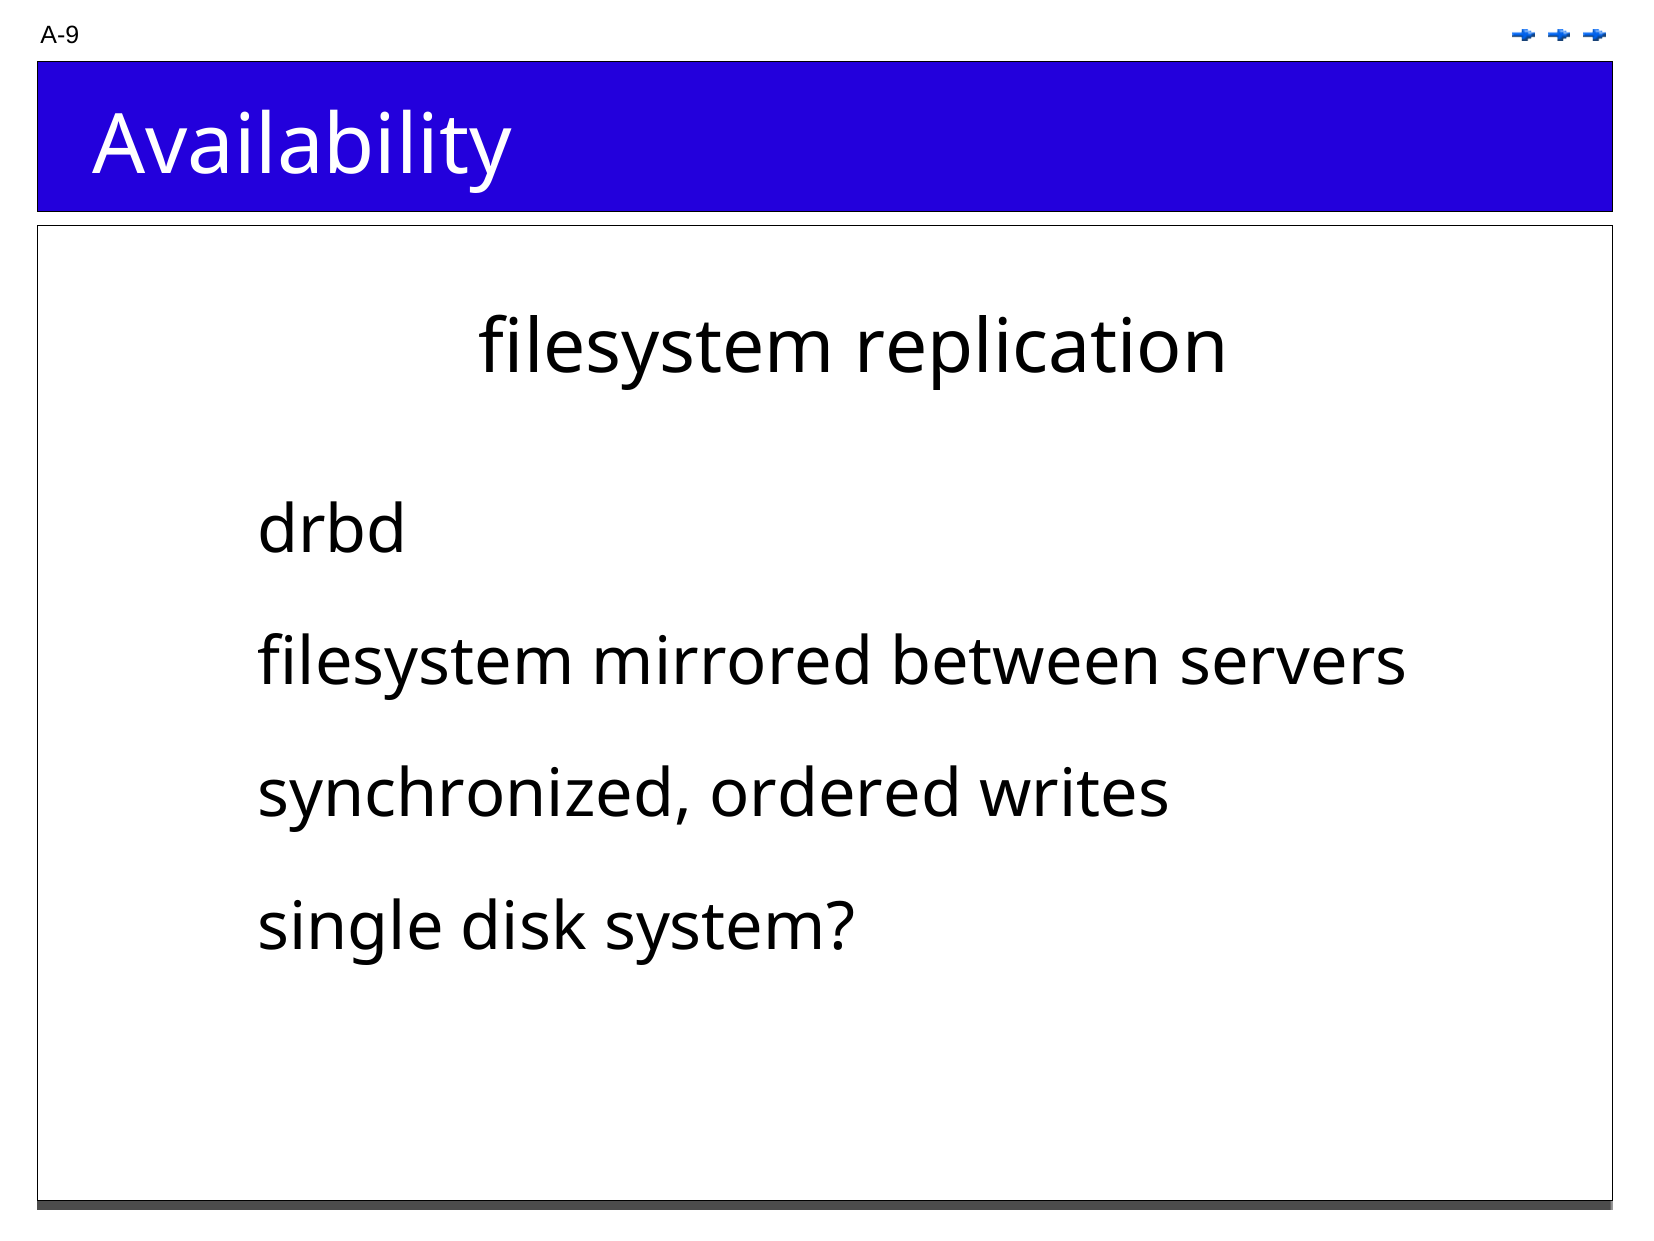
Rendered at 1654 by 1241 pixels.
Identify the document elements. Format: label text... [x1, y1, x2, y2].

text_box drbd filesystem mirrored between servers synchronized, ordered writes single disk system? [225, 474, 1351, 935]
text_box A-9 [25, 13, 113, 70]
text_box [37, 225, 1613, 1201]
text_box Availability [77, 77, 517, 193]
text_box [37, 61, 1613, 212]
picture [1583, 29, 1606, 41]
text_box filesystem replication [464, 284, 1190, 390]
picture [1548, 29, 1570, 41]
picture [1512, 29, 1535, 41]
